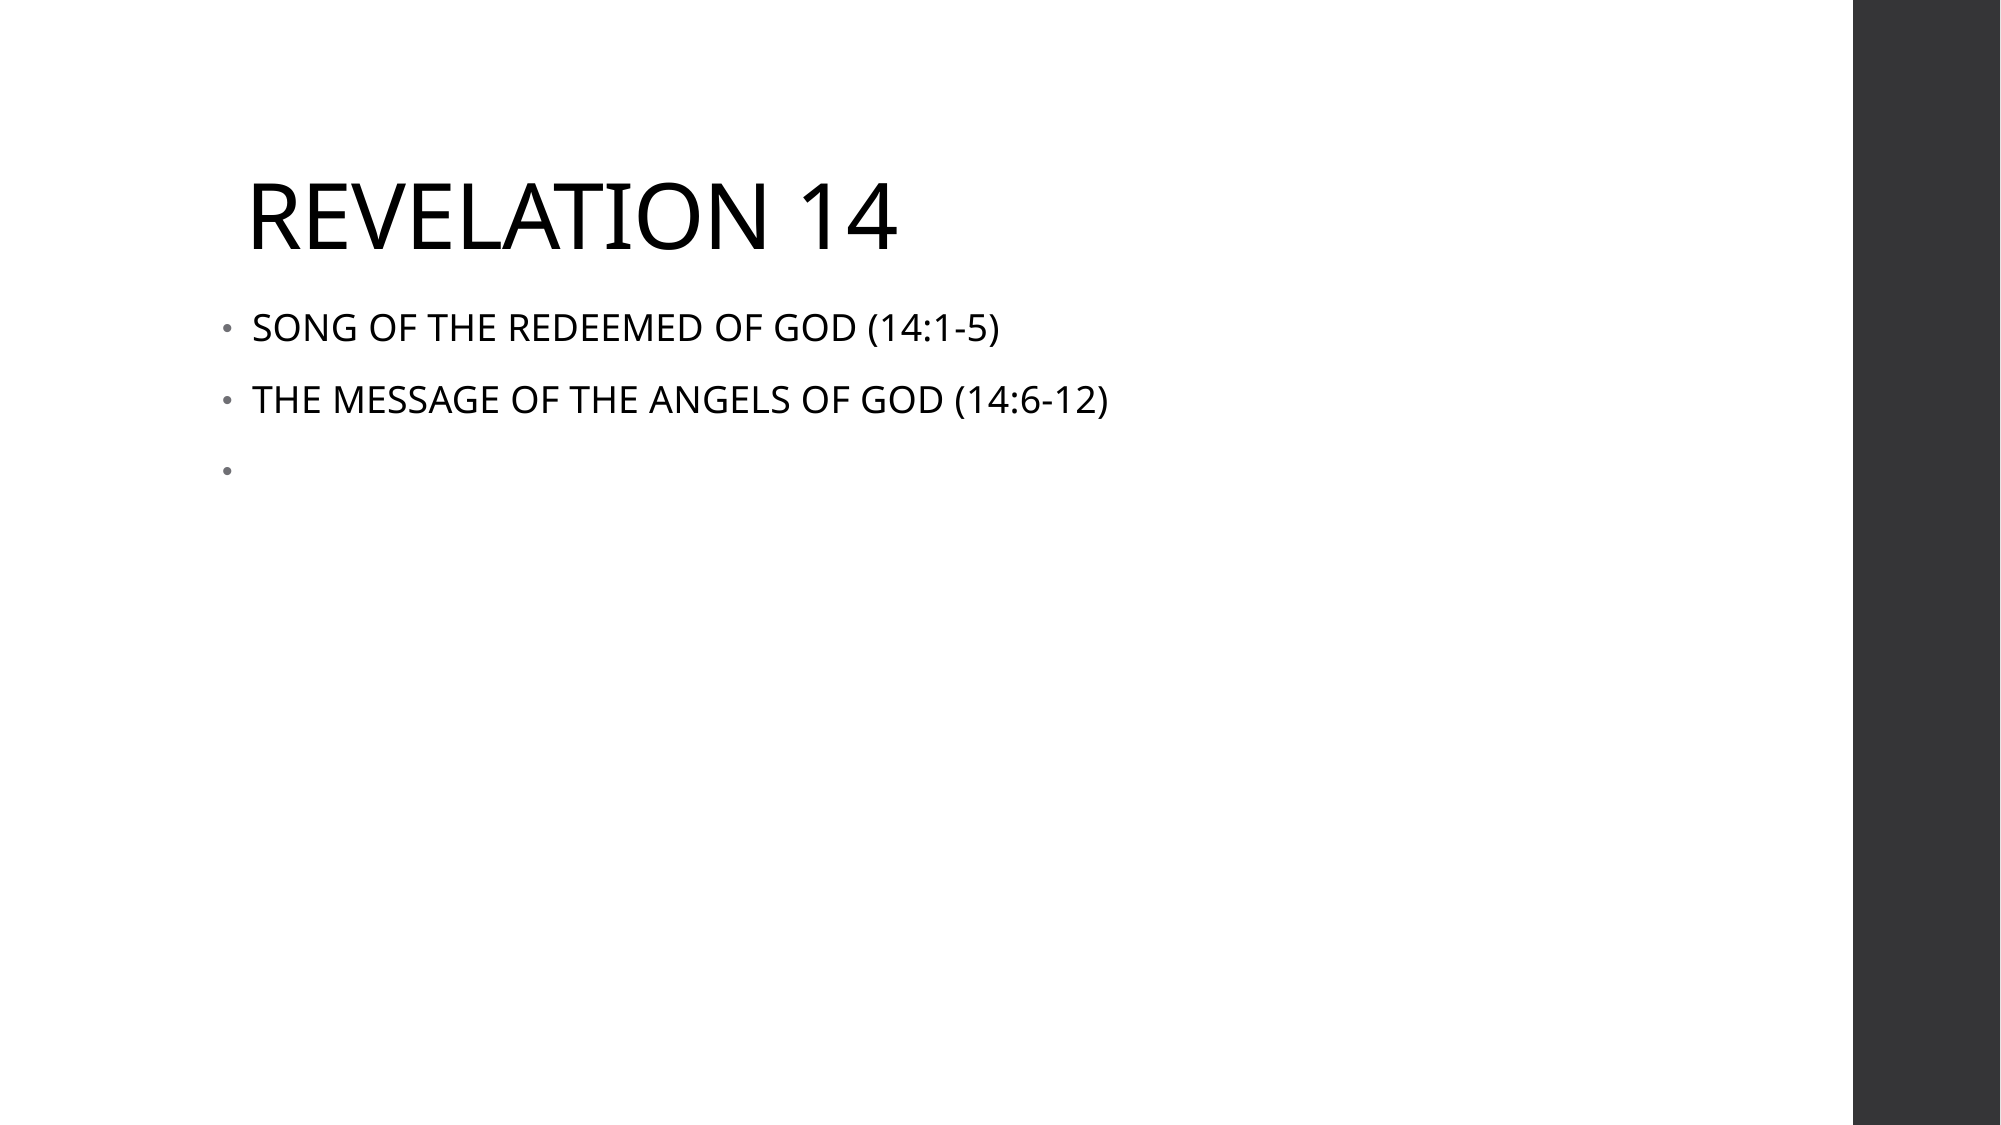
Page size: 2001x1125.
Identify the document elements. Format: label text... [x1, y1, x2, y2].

list SONG OF THE REDEEMED OF GOD (14:1-5) THE MESSAGE OF THE ANGELS OF GOD (14:6-12) [206, 299, 1617, 1014]
title REVELATION 14 [206, 60, 1797, 278]
